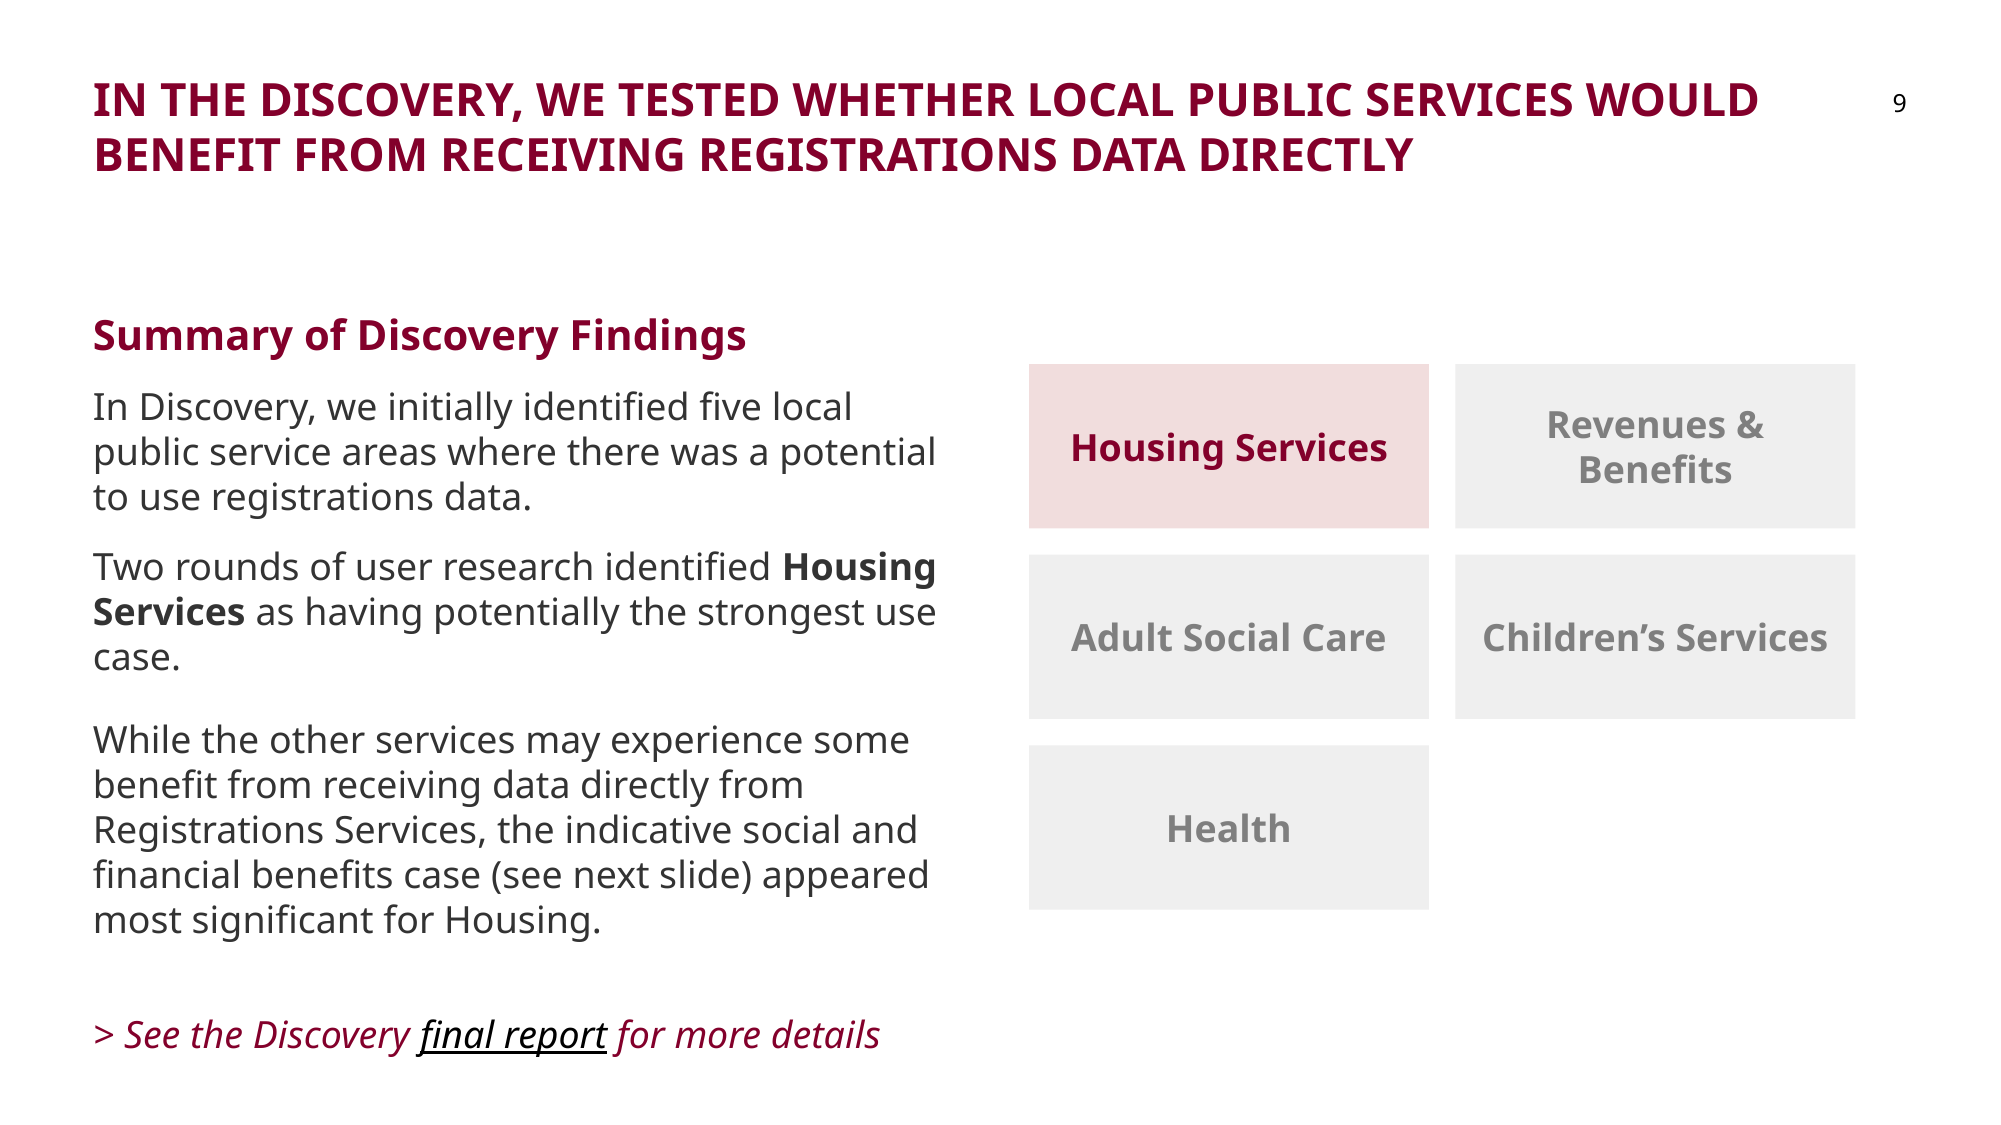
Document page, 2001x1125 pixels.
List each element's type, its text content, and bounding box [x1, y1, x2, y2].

slide_number 1 [1850, 87, 1907, 148]
text_box Revenues & Benefits [1455, 364, 1856, 529]
text_box Children’s Services [1455, 554, 1856, 719]
text_box Summary of Discovery Findings In Discovery, we initially identified five local public service areas where there was a potential to use registrations data. Two rounds of user research identified Housing Services as having potentially the strongest use case. While the other services may experience some benefit from receiving data directly from Registrations Services, the indicative social and financial benefits case (see next slide) appeared most significant for Housing. > See the Discovery final report for more details [92, 308, 958, 1052]
text_box Adult Social Care [1029, 554, 1429, 719]
text_box Housing Services [1029, 364, 1429, 529]
title IN THE DISCOVERY, WE TESTED WHETHER LOCAL PUBLIC SERVICES WOULD BENEFIT FROM RECEIVING REGISTRATIONS DATA DIRECTLY [93, 70, 1809, 215]
text_box Health [1029, 745, 1429, 910]
